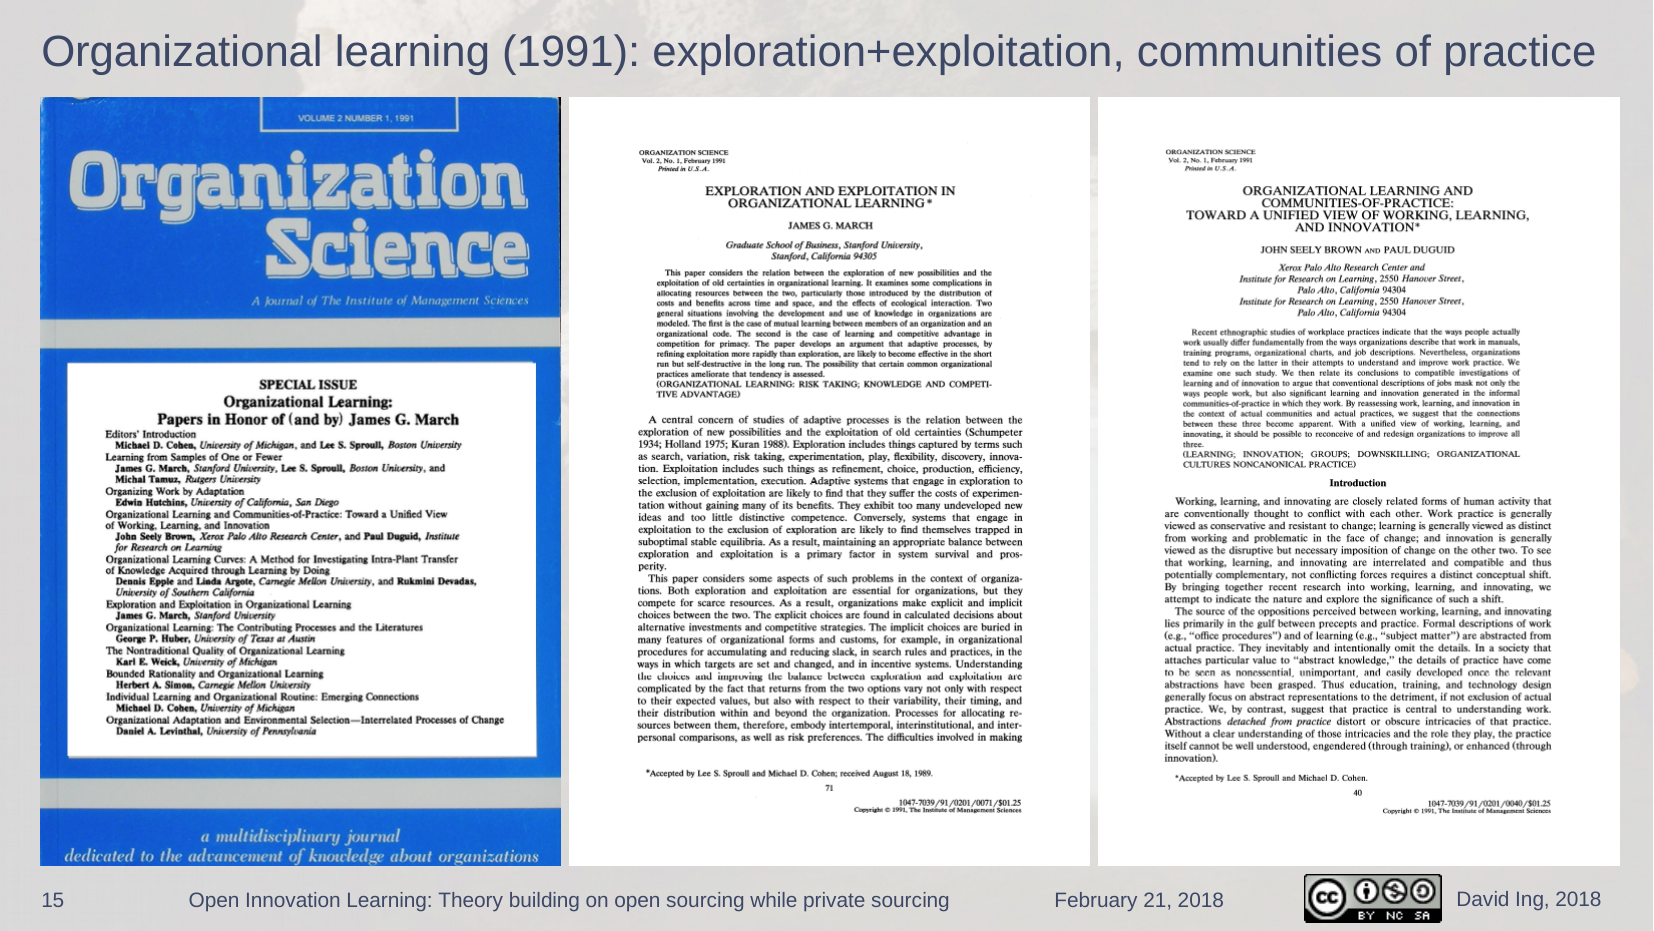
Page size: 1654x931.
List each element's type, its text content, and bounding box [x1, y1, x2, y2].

picture [40, 97, 561, 866]
picture [569, 97, 1090, 866]
picture [1304, 874, 1442, 923]
title Organizational learning (1991): exploration+exploitation, communities of practice [41, 30, 1613, 126]
picture [1098, 97, 1620, 866]
table_cell 4. [0, 0, 1653, 931]
